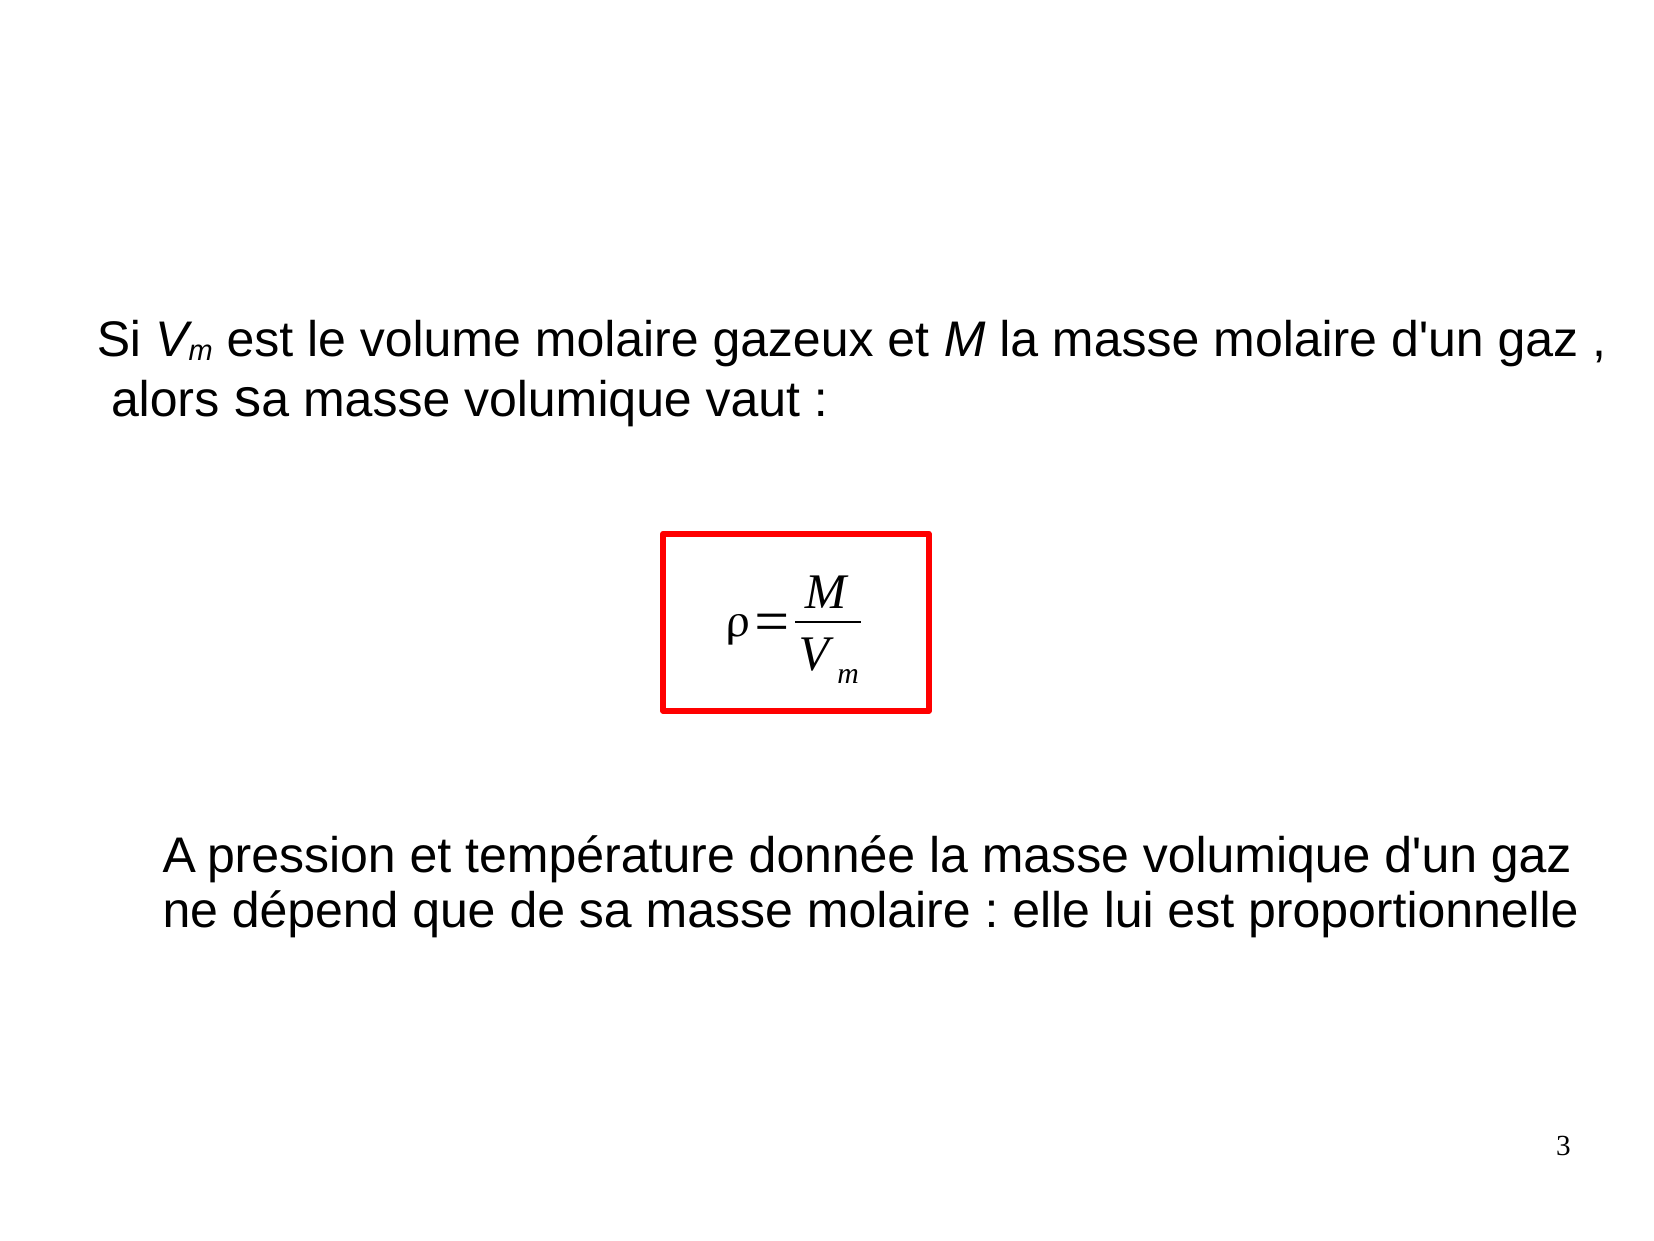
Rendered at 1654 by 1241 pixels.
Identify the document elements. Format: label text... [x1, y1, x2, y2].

text_box Si Vm est le volume molaire gazeux et M la masse molaire d'un gaz , alors sa masse volumique vaut : [82, 248, 1621, 452]
text_box A pression et température donnée la masse volumique d'un gaz ne dépend que de sa masse molaire : elle lui est proportionnelle [147, 819, 1605, 946]
chart [716, 563, 870, 690]
